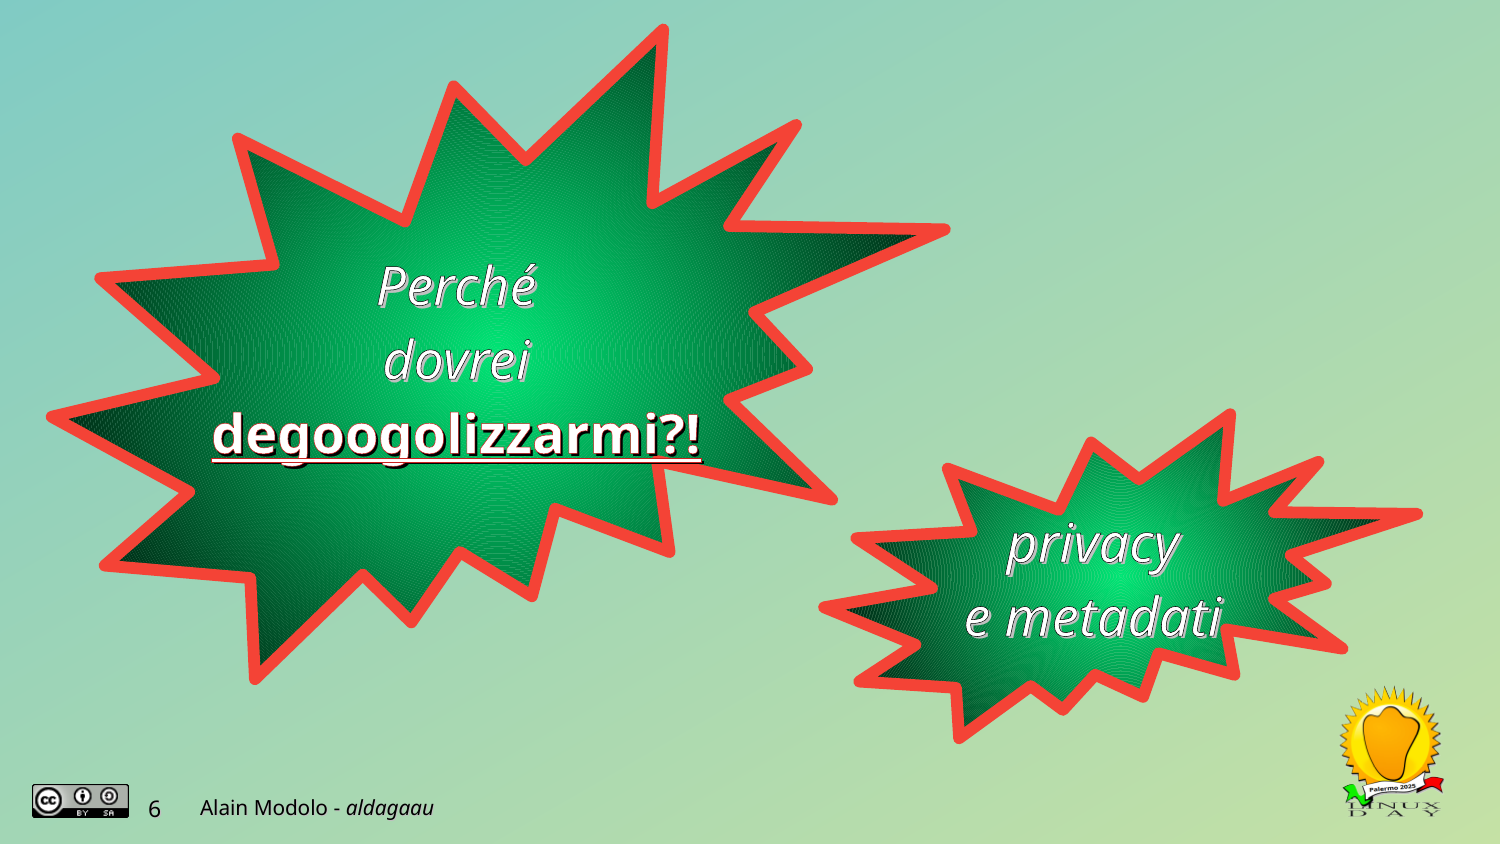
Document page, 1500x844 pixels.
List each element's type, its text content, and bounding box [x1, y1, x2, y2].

picture [1233, 670, 1500, 844]
text_box privacy e metadati [824, 414, 1418, 739]
text_box Perché dovrei degoogolizzarmi?! [51, 29, 945, 680]
picture [32, 784, 129, 818]
